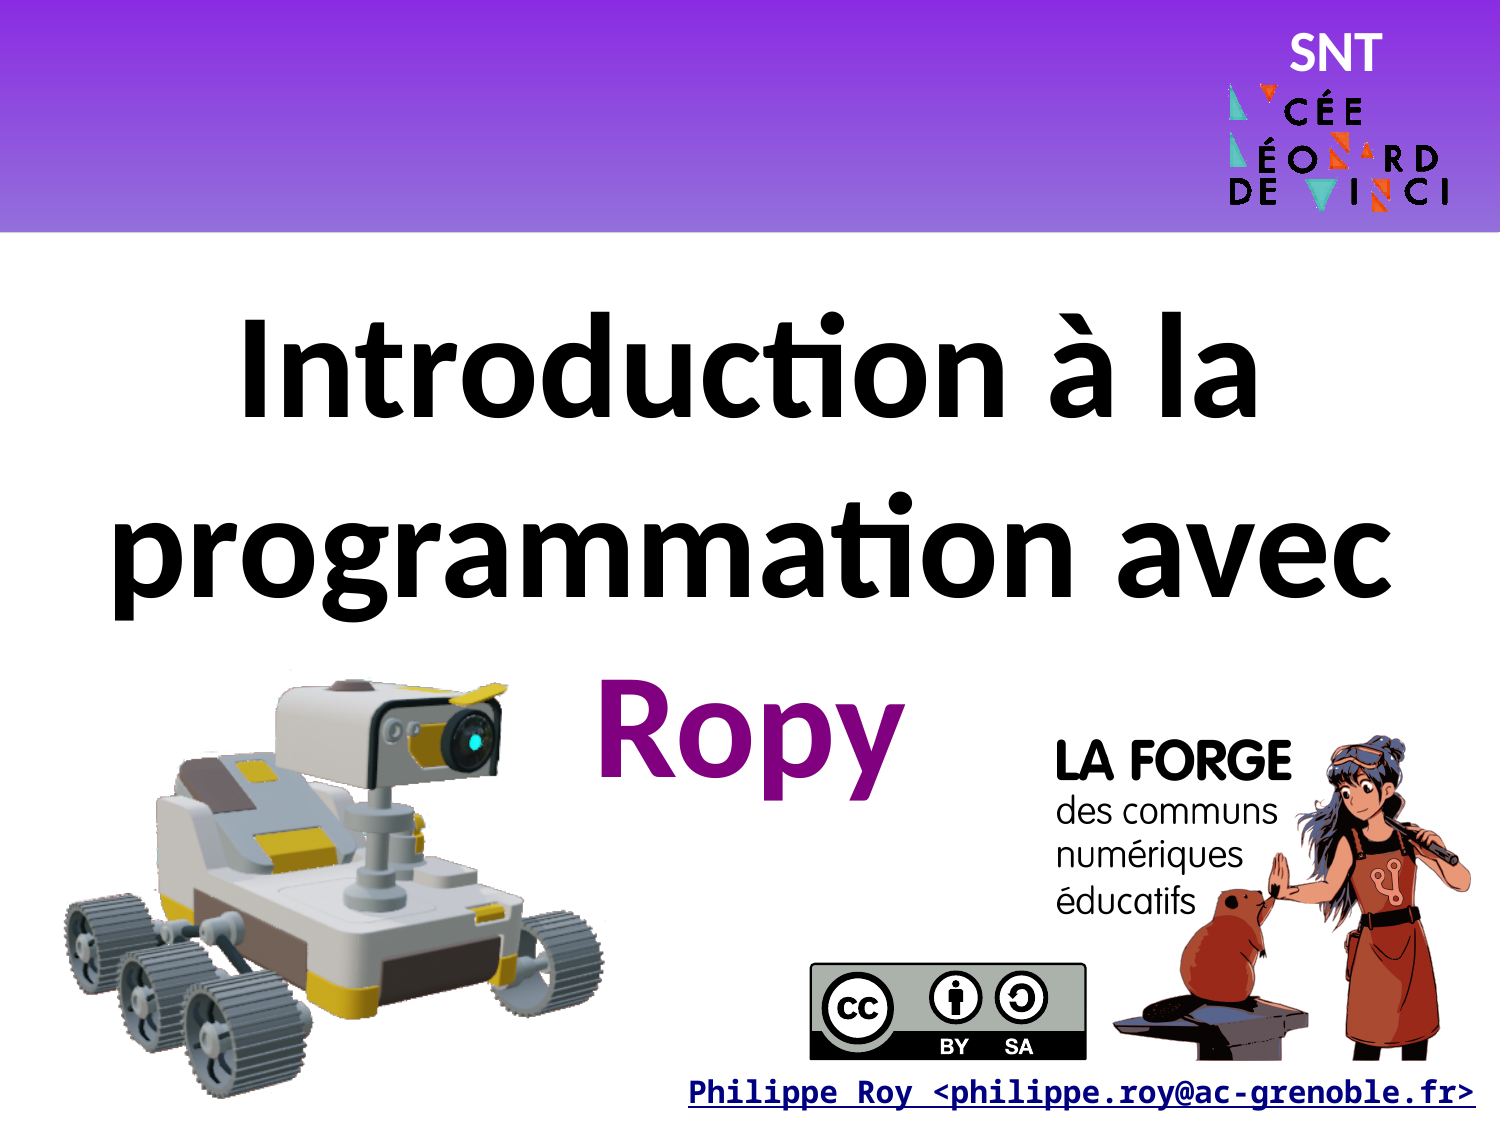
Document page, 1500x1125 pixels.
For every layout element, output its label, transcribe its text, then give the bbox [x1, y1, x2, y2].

text_box Philippe Roy <philippe.roy@ac-grenoble.fr> [356, 1068, 1491, 1115]
picture [48, 665, 615, 1120]
subtitle Introduction à la programmation avec Ropy [0, 259, 1500, 548]
text_box SNT [1226, 6, 1447, 78]
text_box [0, 0, 1500, 232]
picture [809, 735, 1471, 1061]
picture [1224, 78, 1450, 215]
